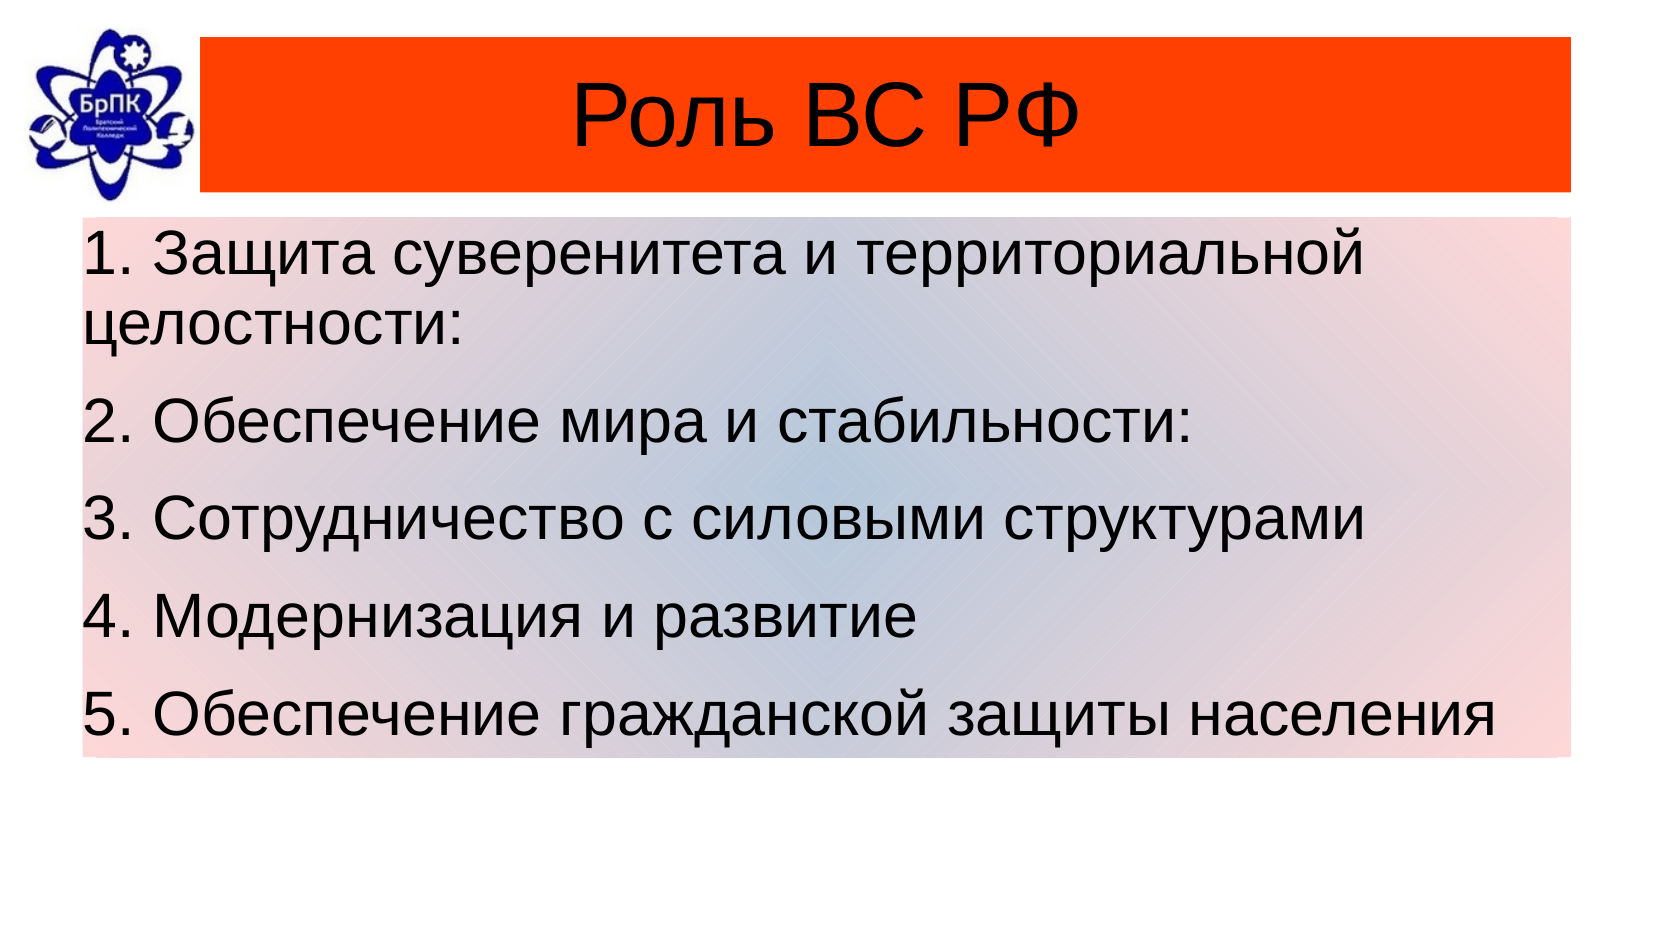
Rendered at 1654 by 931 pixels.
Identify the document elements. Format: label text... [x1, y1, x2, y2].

list 1. Защита суверенитета и территориальной целостности: 2. Обеспечение мира и стабильности: 3. Сотрудничество с силовыми структурами 4. Модернизация и развитие 5. Обеспечение гражданской защиты населения [82, 217, 1571, 758]
title Роль ВС РФ [200, 37, 1571, 193]
picture [23, 26, 200, 204]
